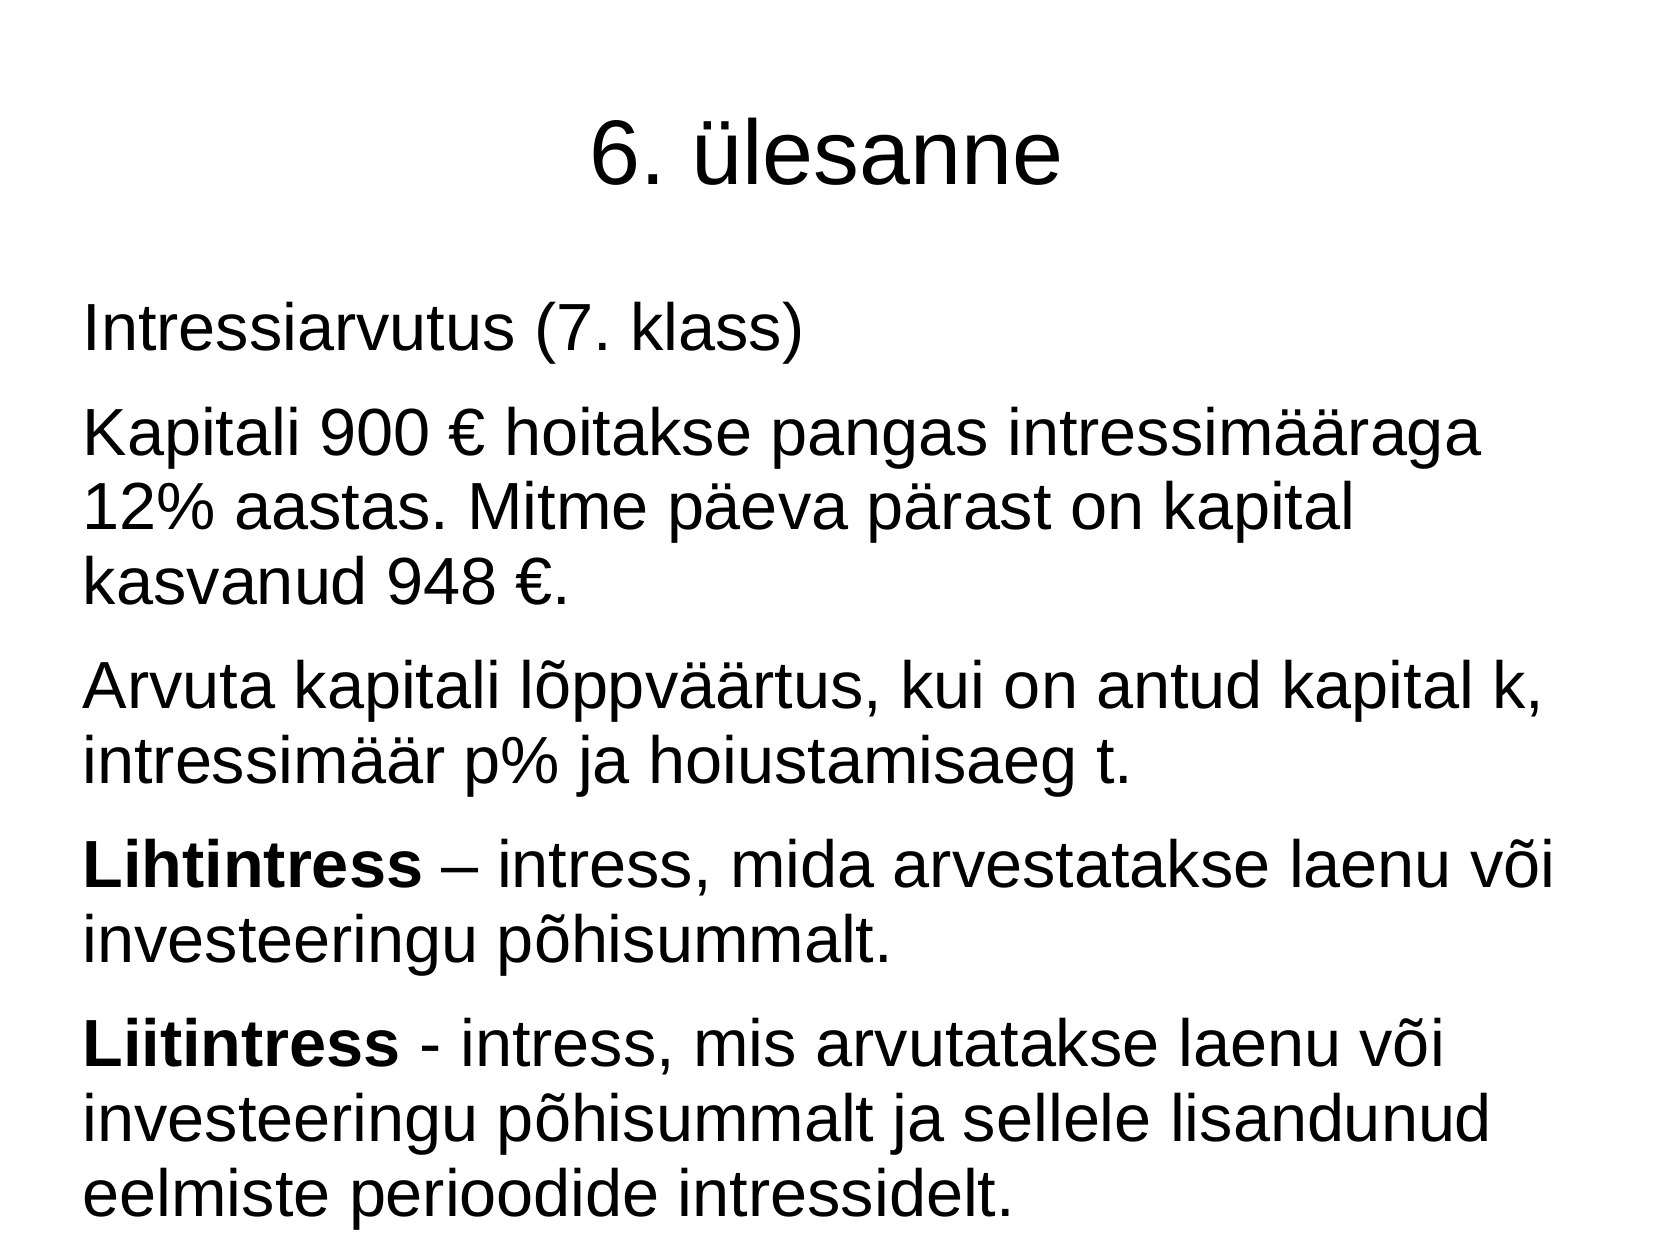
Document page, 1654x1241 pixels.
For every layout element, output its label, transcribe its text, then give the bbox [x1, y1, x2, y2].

list Intressiarvutus (7. klass) Kapitali 900 € hoitakse pangas intressimääraga 12% aastas. Mitme päeva pärast on kapital kasvanud 948 €. Arvuta kapitali lõppväärtus, kui on antud kapital k, intressimäär p% ja hoiustamisaeg t. Lihtintress – intress, mida arvestatakse laenu või investeeringu põhisummalt. Liitintress - intress, mis arvutatakse laenu või investeeringu põhisummalt ja sellele lisandunud eelmiste perioodide intressidelt. [82, 290, 1571, 1241]
title 6. ülesanne [82, 56, 1571, 250]
